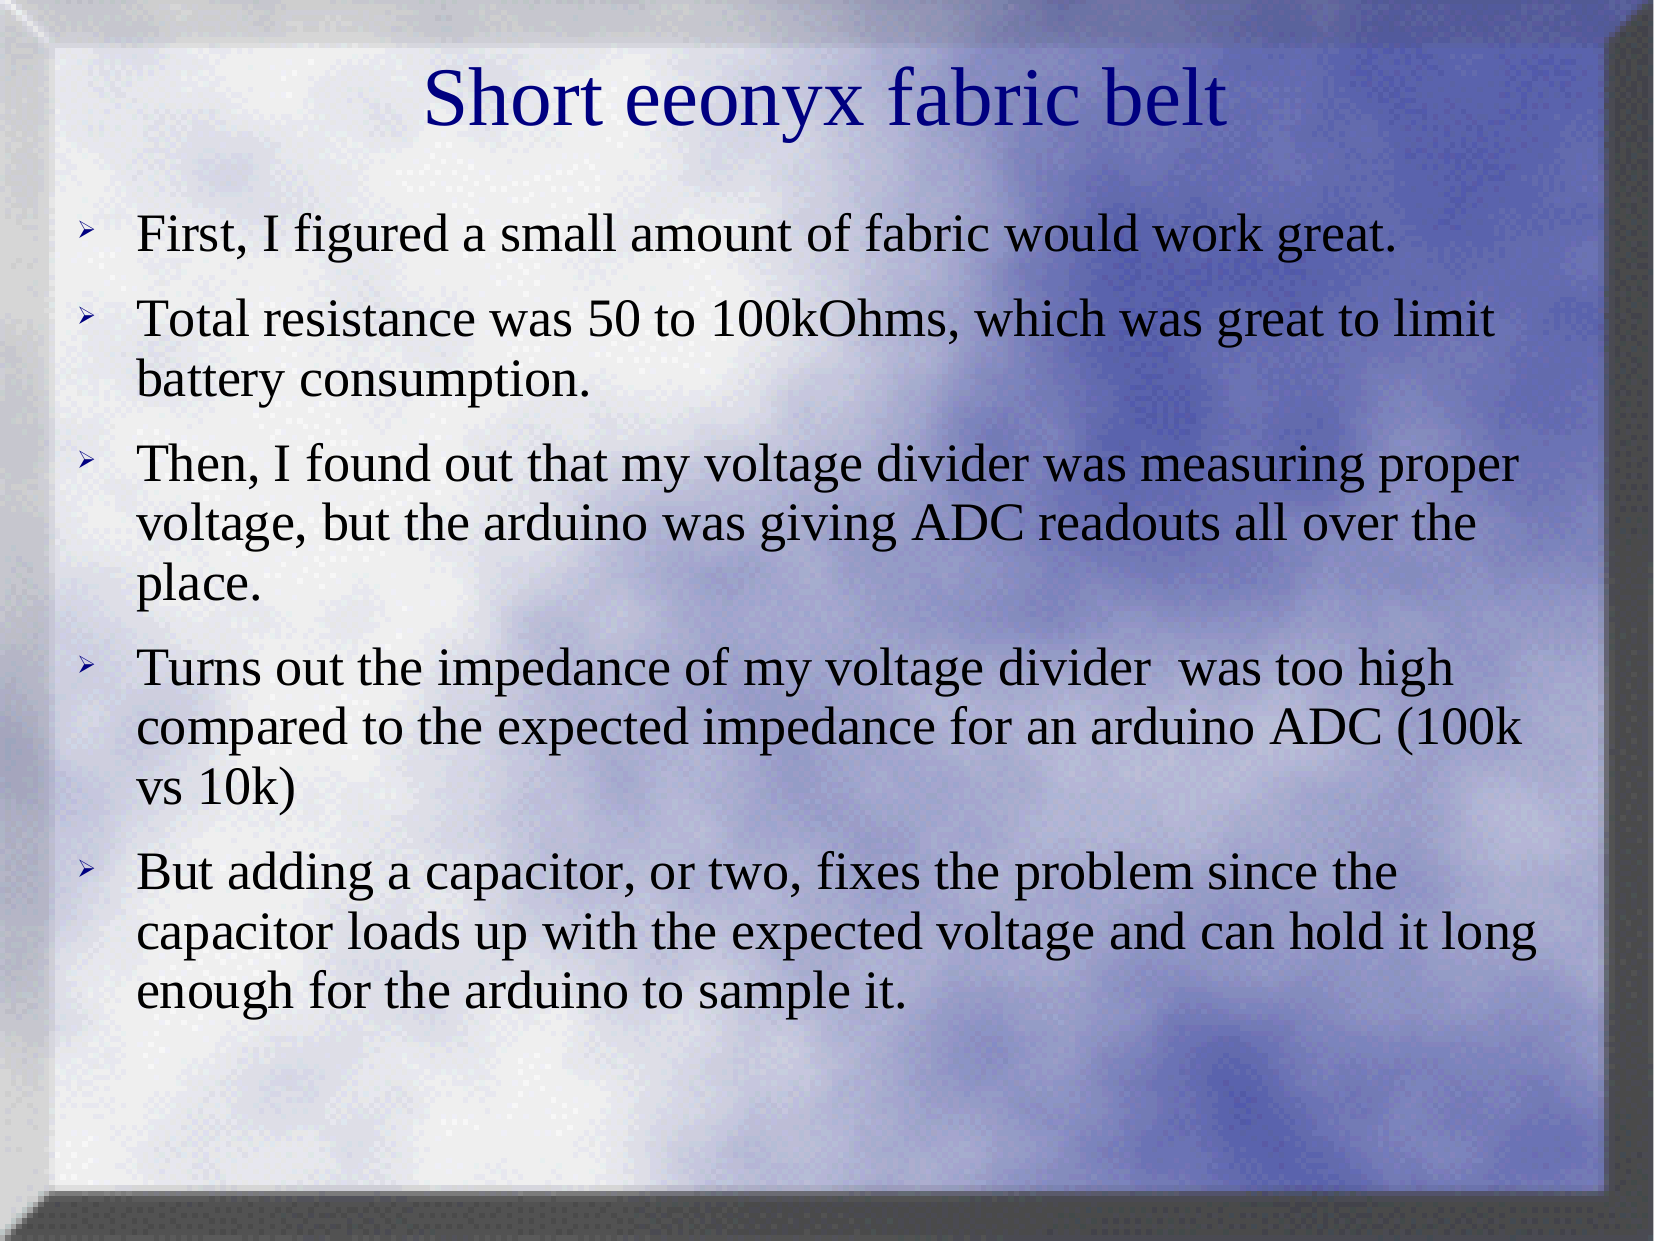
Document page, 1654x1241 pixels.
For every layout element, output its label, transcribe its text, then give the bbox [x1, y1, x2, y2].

list First, I figured a small amount of fabric would work great. Total resistance was 50 to 100kOhms, which was great to limit battery consumption. Then, I found out that my voltage divider was measuring proper voltage, but the arduino was giving ADC readouts all over the place. Turns out the impedance of my voltage divider was too high compared to the expected impedance for an arduino ADC (100k vs 10k) But adding a capacitor, or two, fixes the problem since the capacitor loads up with the expected voltage and can hold it long enough for the arduino to sample it. [77, 203, 1575, 1021]
title Short eeonyx fabric belt [117, 43, 1534, 151]
picture [0, 0, 1654, 1241]
